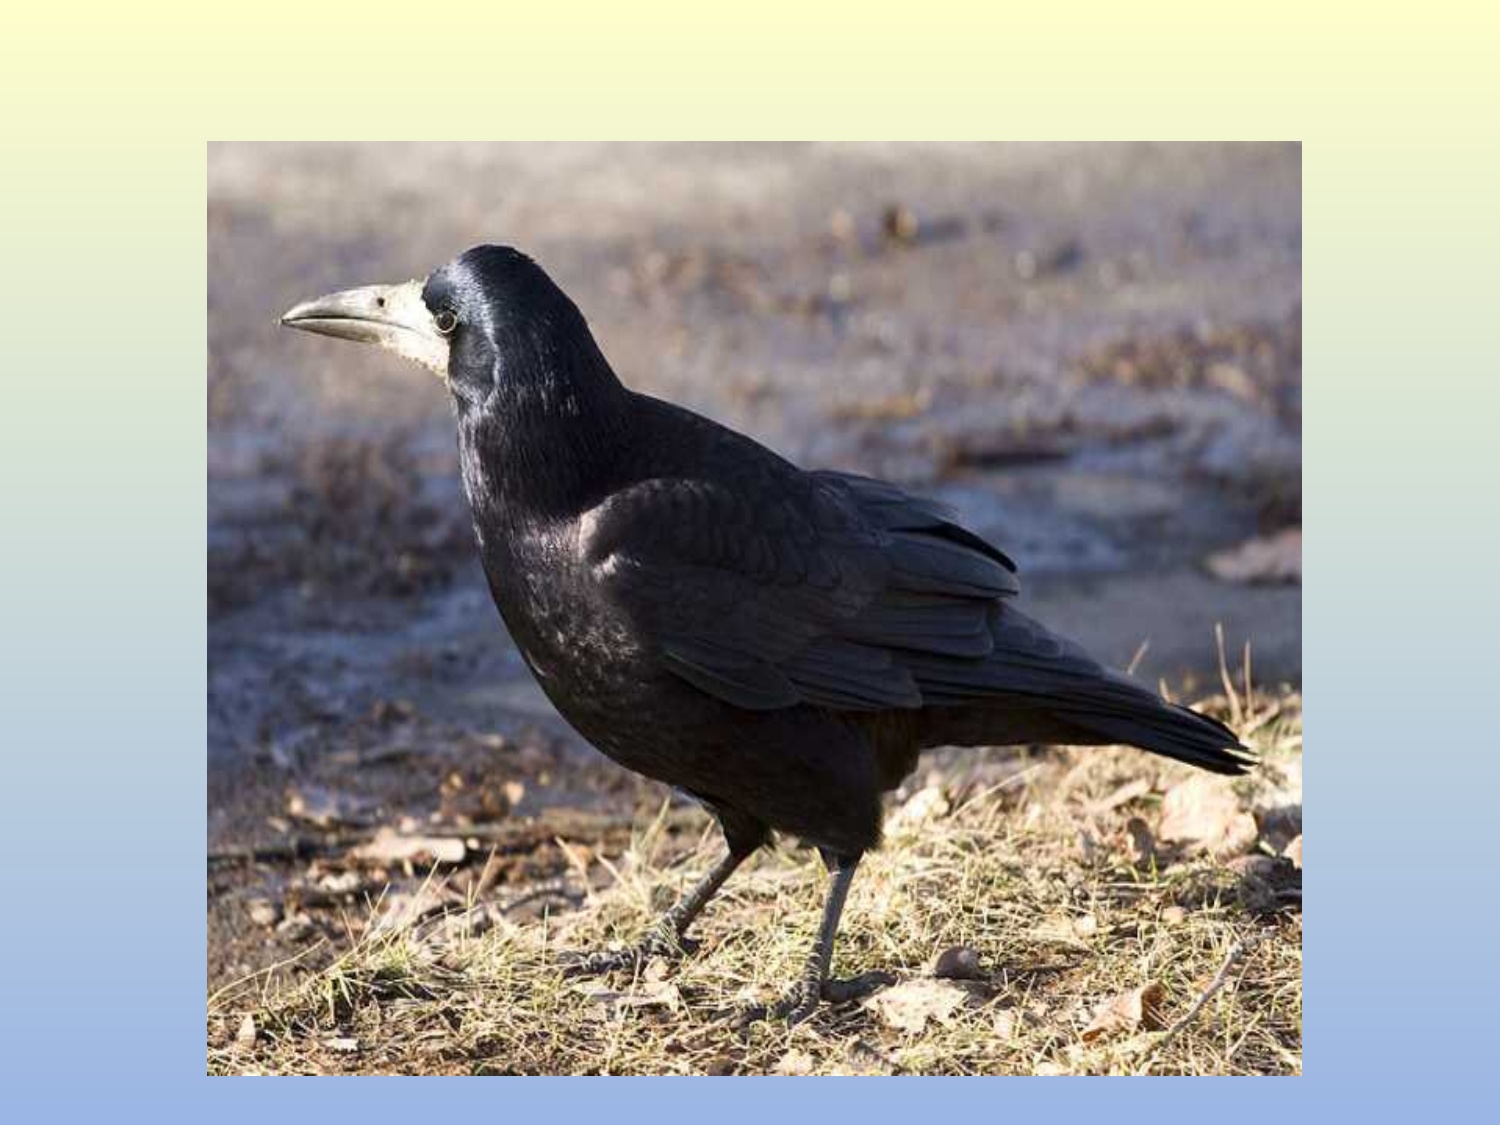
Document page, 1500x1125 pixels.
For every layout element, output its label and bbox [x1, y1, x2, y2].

picture [207, 141, 1302, 1076]
